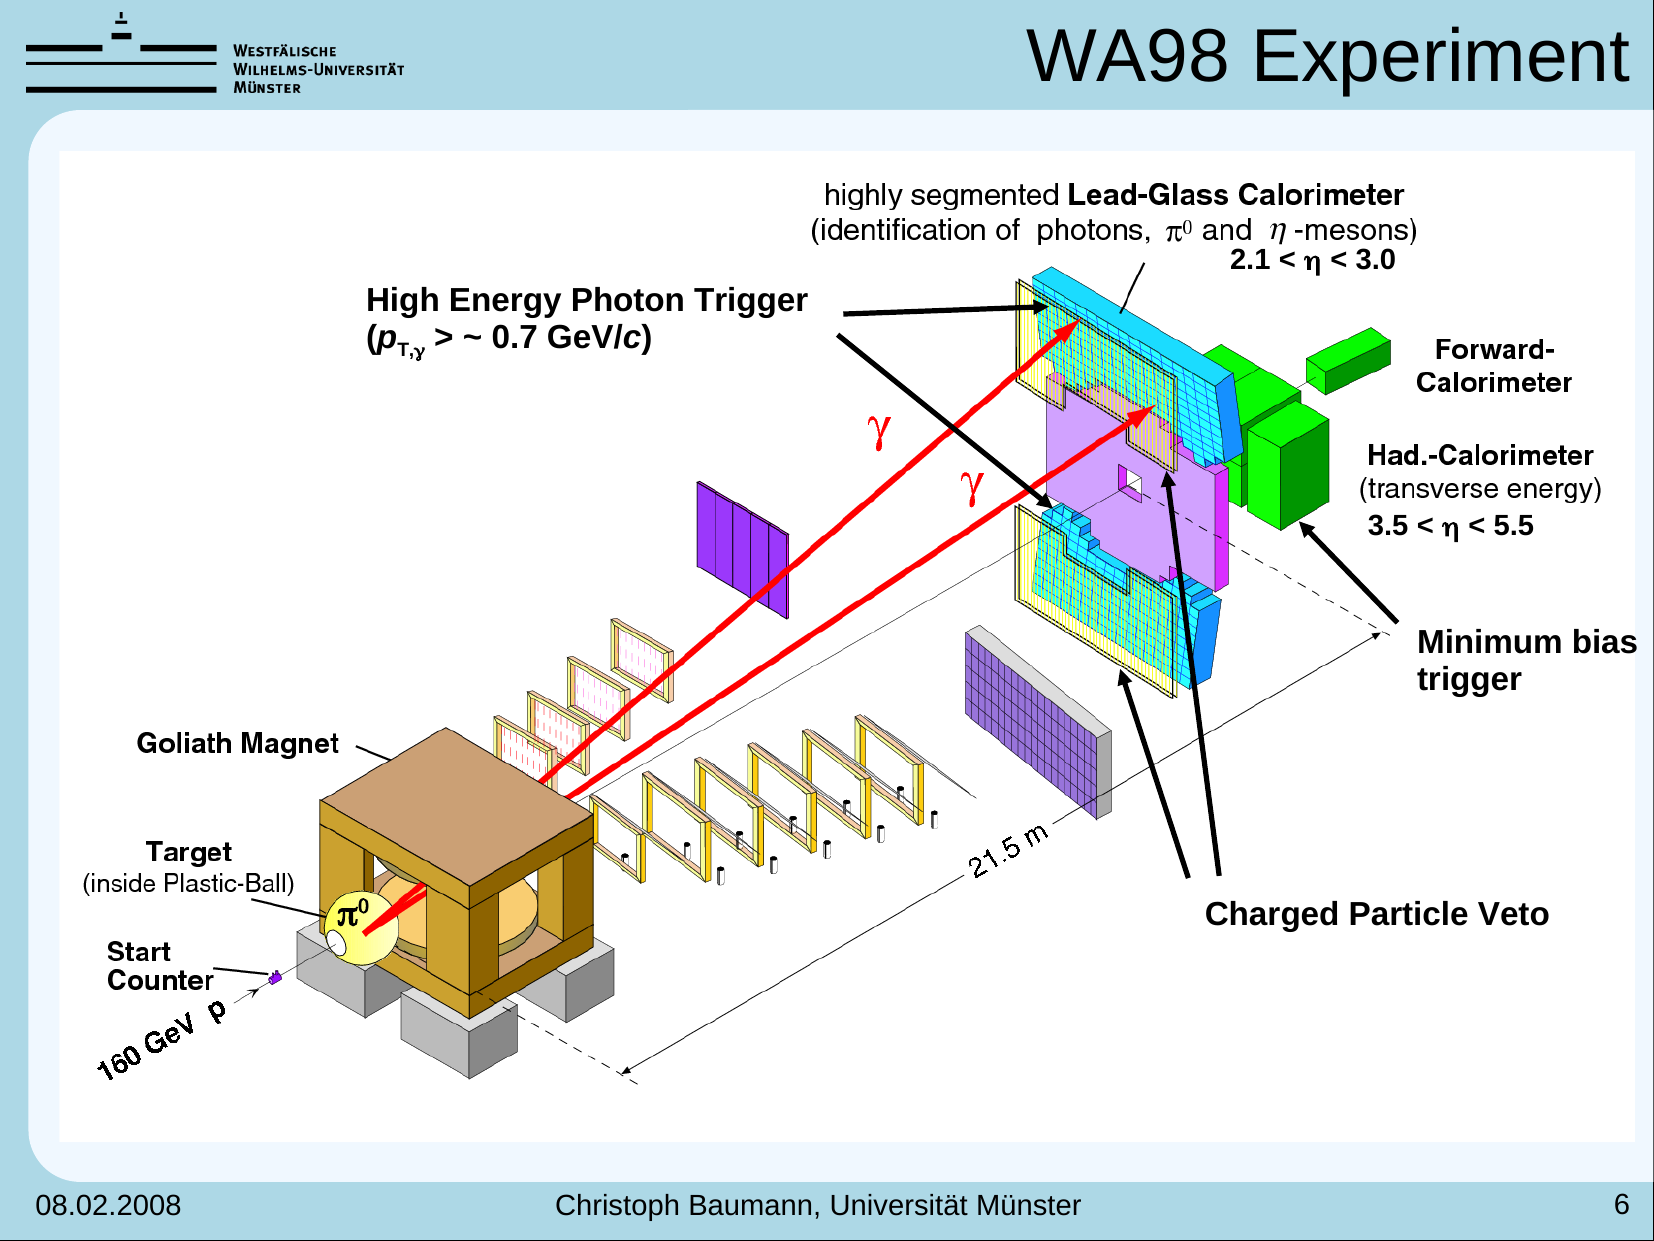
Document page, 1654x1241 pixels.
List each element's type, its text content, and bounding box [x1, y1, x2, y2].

picture [82, 177, 1603, 1089]
picture [26, 12, 404, 93]
title WA98 Experiment [435, 12, 1631, 98]
text_box [59, 150, 1635, 1143]
text_box Minimum bias trigger [1402, 615, 1654, 706]
text_box Charged Particle Veto [1190, 887, 1566, 941]
text_box High Energy Photon Trigger (pT, > ~ 0.7 GeV/c) [351, 273, 824, 369]
text_box 3.5 <  < 5.5 [1353, 501, 1550, 550]
text_box 2.1 <  < 3.0 [1215, 235, 1412, 284]
text_box p0 [322, 890, 488, 952]
